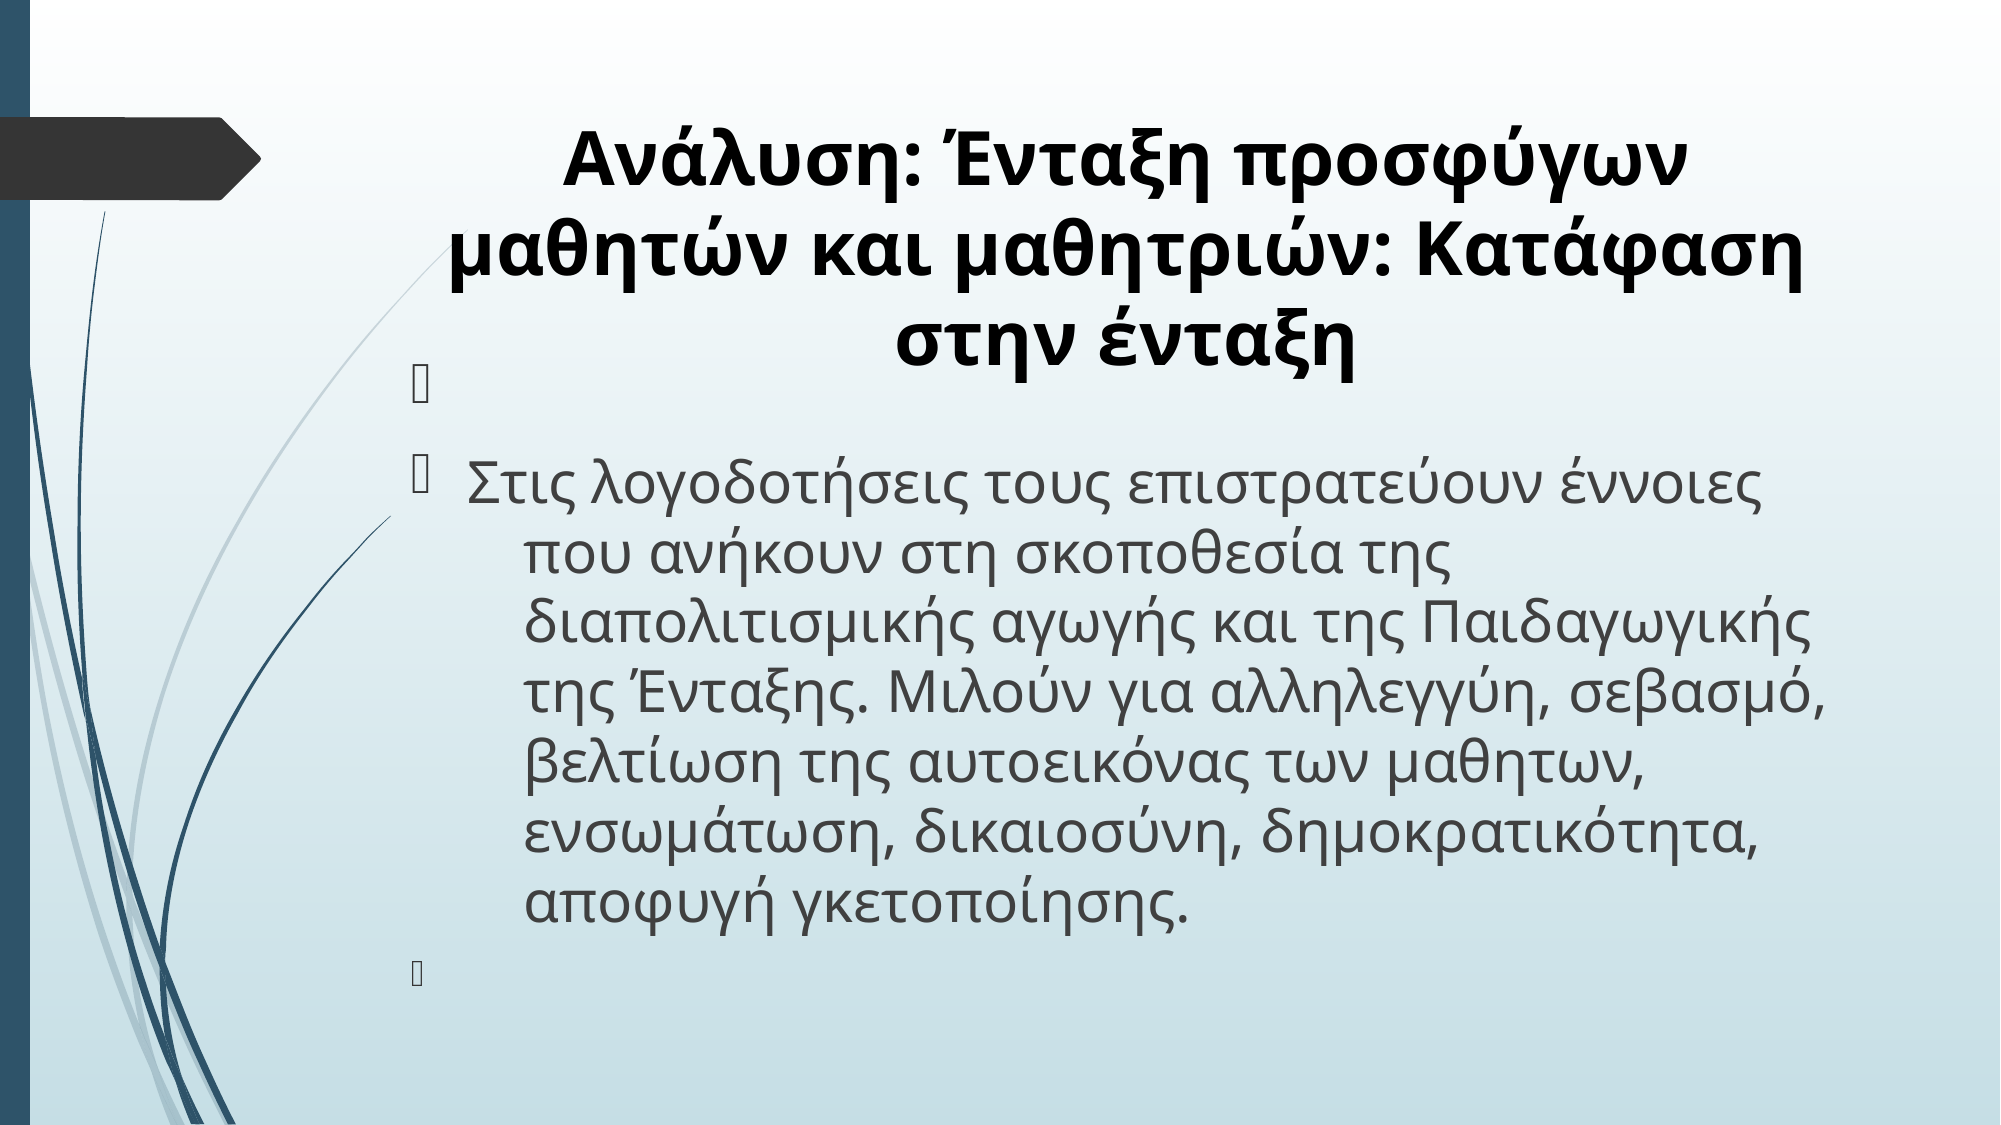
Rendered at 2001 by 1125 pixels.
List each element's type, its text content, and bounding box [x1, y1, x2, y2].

title Ανάλυση: Ένταξη προσφύγων μαθητών και μαθητριών: Κατάφαση στην ένταξη [367, 102, 1888, 331]
list Στις λογοδοτήσεις τους επιστρατεύουν έννοιες που ανήκουν στη σκοποθεσία της διαπολιτισμικής αγωγής και της Παιδαγωγικής της Ένταξης. Μιλούν για αλληλεγγύη, σεβασμό, βελτίωση της αυτοεικόνας των μαθητων, ενσωμάτωση, δικαιοσύνη, δημοκρατικότητα, αποφυγή γκετοποίησης. [395, 346, 1859, 967]
